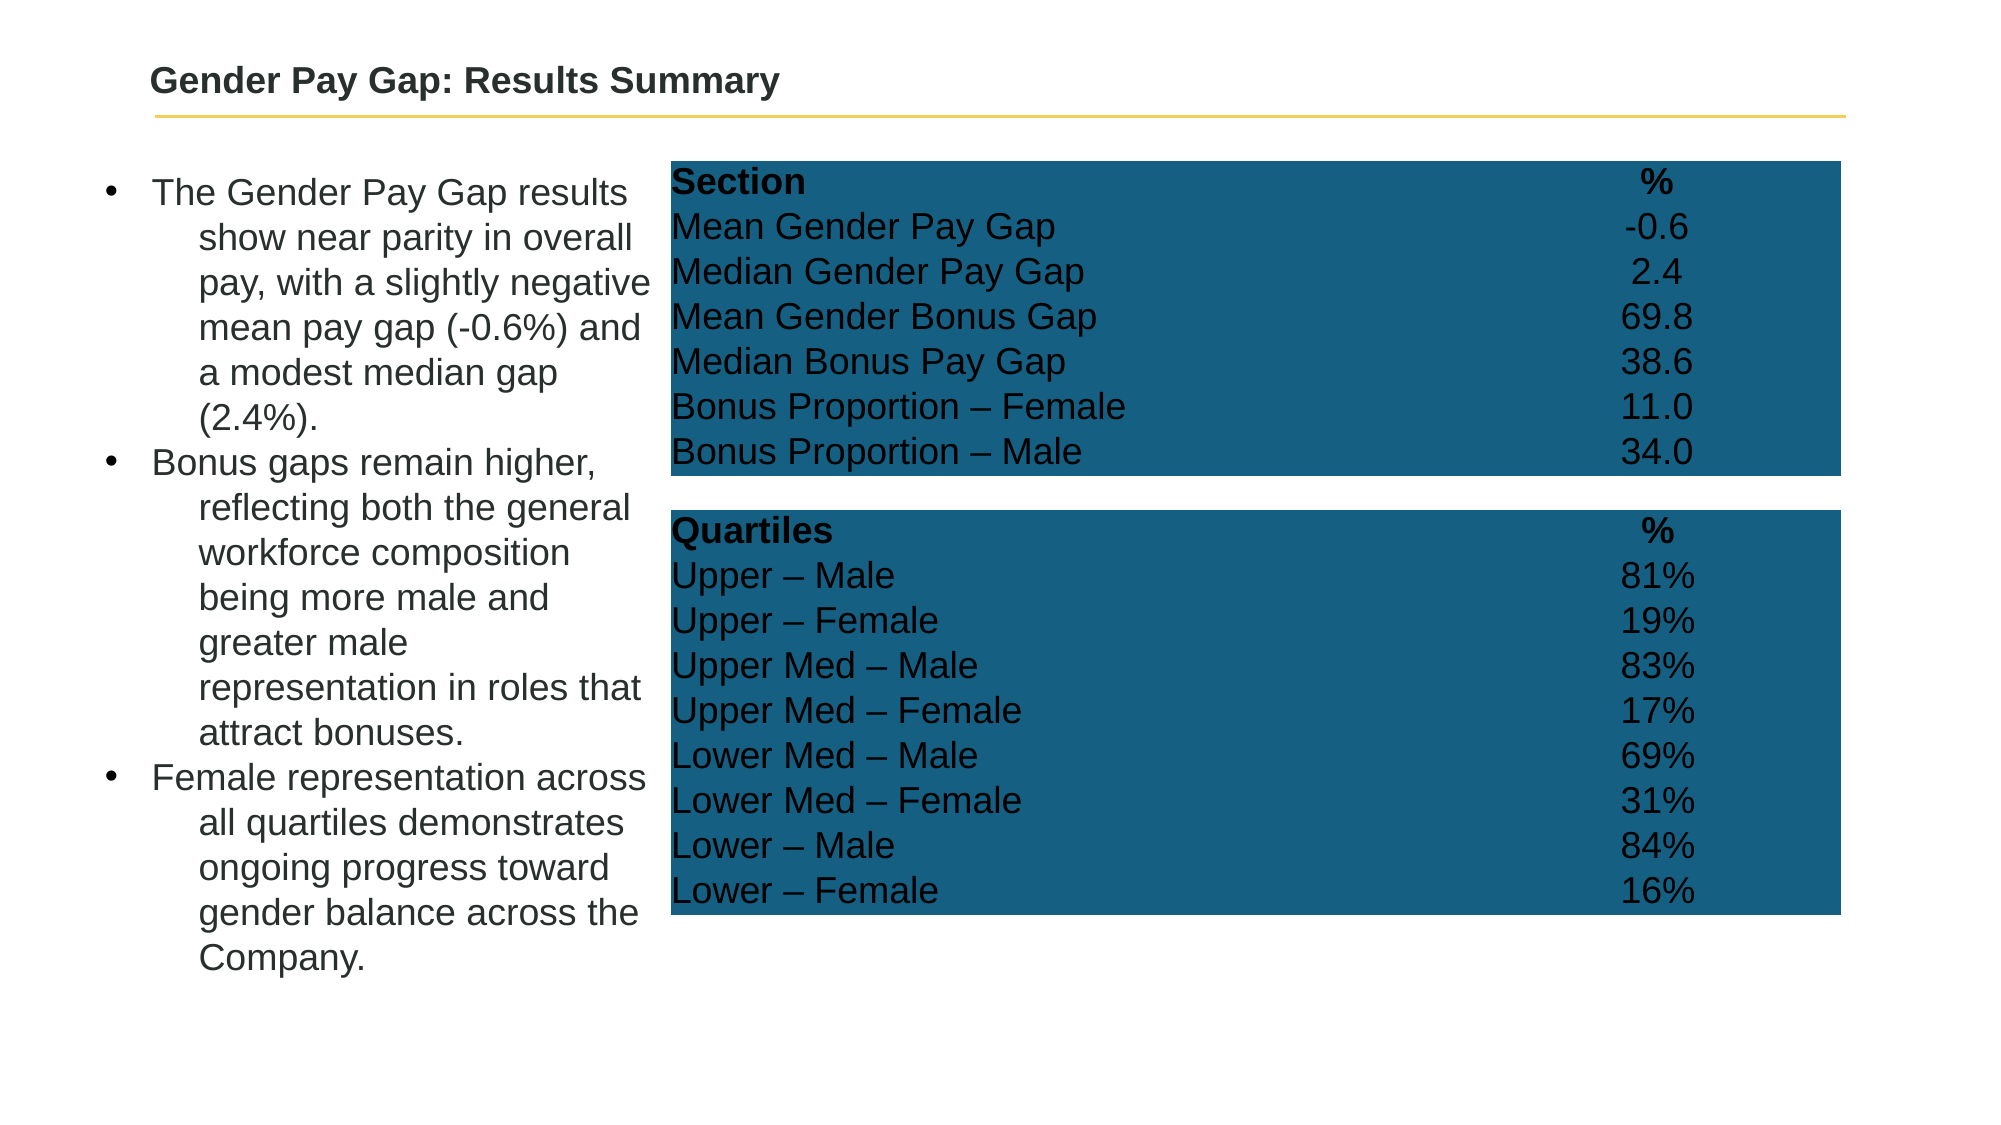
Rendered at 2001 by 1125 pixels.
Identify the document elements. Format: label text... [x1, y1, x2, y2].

table_cell Mean Gender Pay Gap [671, 206, 1473, 251]
table_cell 83% [1475, 645, 1841, 690]
table_cell Bonus Proportion – Female [671, 386, 1473, 431]
table_cell Median Bonus Pay Gap [671, 341, 1473, 386]
table_cell 31% [1475, 780, 1841, 825]
table_cell Lower Med – Male [671, 735, 1475, 780]
table_cell Upper – Female [671, 600, 1475, 645]
table_cell 16% [1475, 870, 1841, 915]
table_cell Lower Med – Female [671, 780, 1475, 825]
table_cell 34.0 [1473, 431, 1841, 476]
table_header Section [671, 161, 1473, 206]
table_cell Lower – Male [671, 825, 1475, 870]
table_cell Upper – Male [671, 555, 1475, 600]
table_cell -0.6 [1473, 206, 1841, 251]
table_cell 2.4 [1473, 251, 1841, 296]
table_cell Lower – Female [671, 870, 1475, 915]
table_cell Mean Gender Bonus Gap [671, 296, 1473, 341]
table_cell 81% [1475, 555, 1841, 600]
text_box Gender Pay Gap: Results Summary [134, 53, 1363, 114]
table_cell Upper Med – Female [671, 690, 1475, 735]
table_cell 69.8 [1473, 296, 1841, 341]
table_cell Median Gender Pay Gap [671, 251, 1473, 296]
table_header % [1473, 161, 1841, 206]
table_cell Bonus Proportion – Male [671, 431, 1473, 476]
table_cell 17% [1475, 690, 1841, 735]
table_header Quartiles [671, 510, 1475, 555]
table_cell 19% [1475, 600, 1841, 645]
table_cell 38.6 [1473, 341, 1841, 386]
table_cell 84% [1475, 825, 1841, 870]
table_cell 11.0 [1473, 386, 1841, 431]
table_header % [1475, 510, 1841, 555]
text_box The Gender Pay Gap results show near parity in overall pay, with a slightly negative mean pay gap (-0.6%) and a modest median gap (2.4%). Bonus gaps remain higher, reflecting both the general workforce composition being more male and greater male representation in roles that attract bonuses. Female representation across all quartiles demonstrates ongoing progress toward gender balance across the Company. [89, 160, 671, 949]
table_cell 69% [1475, 735, 1841, 780]
table_cell Upper Med – Male [671, 645, 1475, 690]
